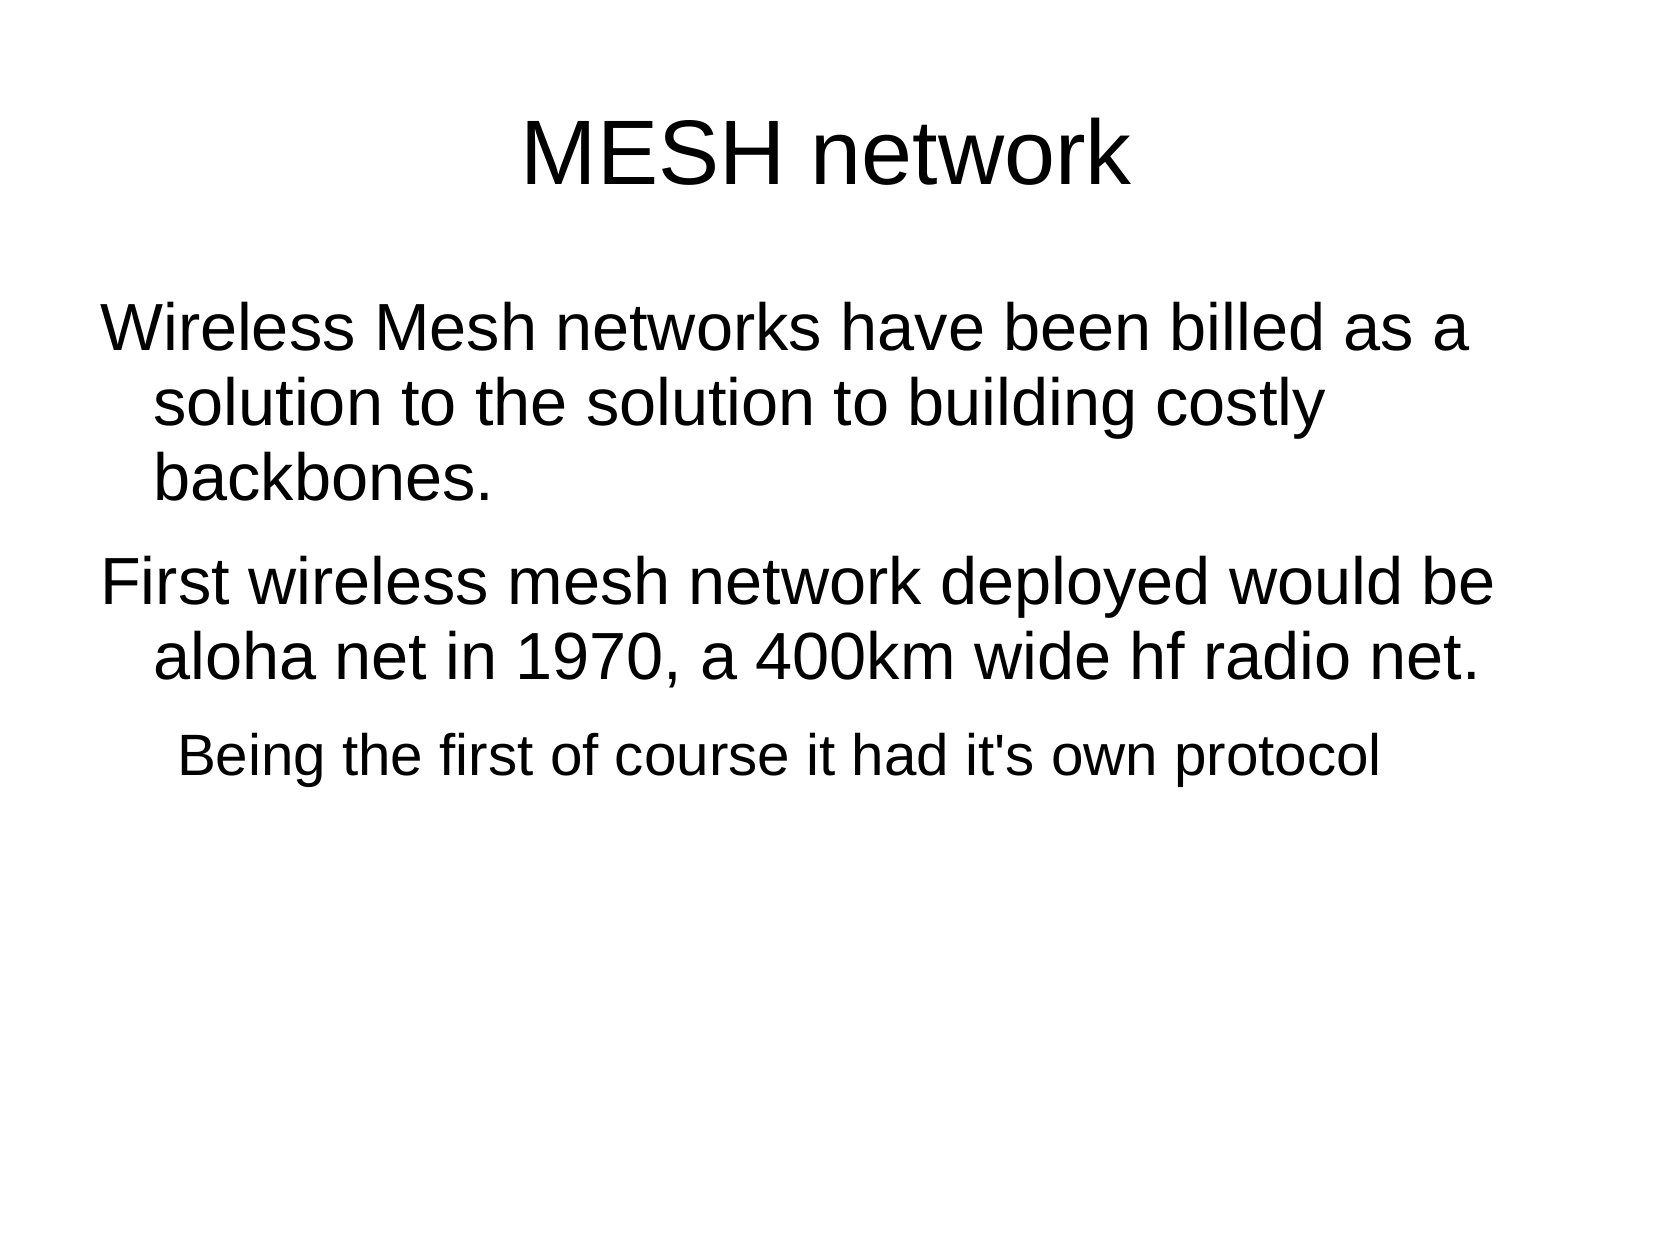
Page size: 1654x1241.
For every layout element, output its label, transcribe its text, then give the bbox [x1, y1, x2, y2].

title MESH network [82, 56, 1571, 250]
list Wireless Mesh networks have been billed as a solution to the solution to building costly backbones. First wireless mesh network deployed would be aloha net in 1970, a 400km wide hf radio net. Being the first of course it had it's own protocol [82, 290, 1571, 1094]
